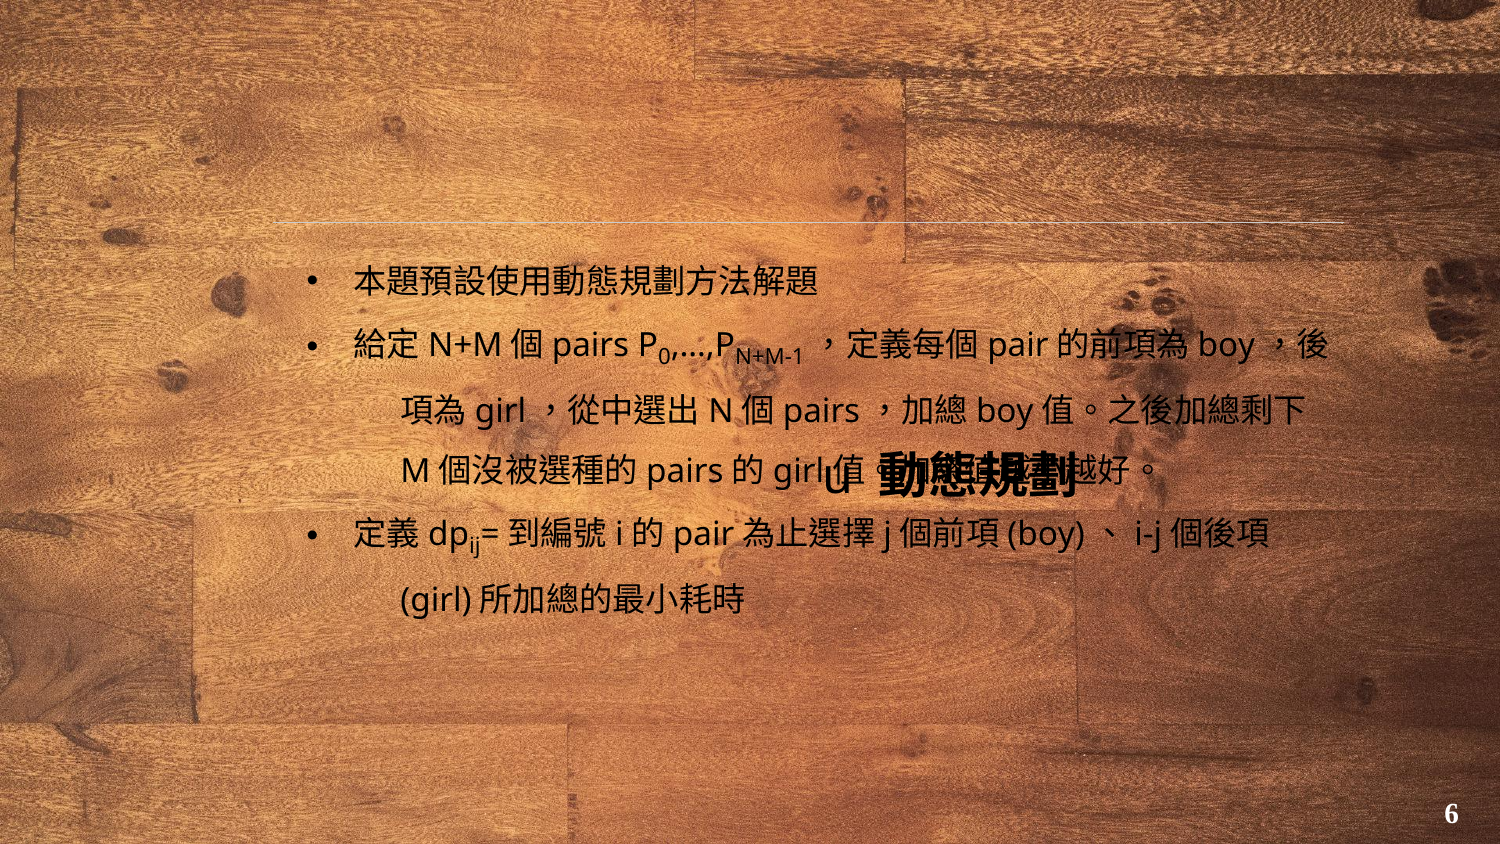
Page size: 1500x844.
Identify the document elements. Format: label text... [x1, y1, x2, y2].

text_box 本題預設使用動態規劃方法解題 給定N+M個pairs P0,…,PN+M-1，定義每個pair的前項為boy，後項為girl，從中選出N個pairs，加總boy值。之後加總剩下M個沒被選種的pairs的girl值。加總值越小越好。 定義dpij=到編號i的pair為止選擇j個前項(boy)、i-j個後項(girl)所加總的最小耗時 [291, 232, 1361, 665]
slide_number 6 [1429, 779, 1500, 844]
title 動態規劃 [255, 117, 1341, 233]
